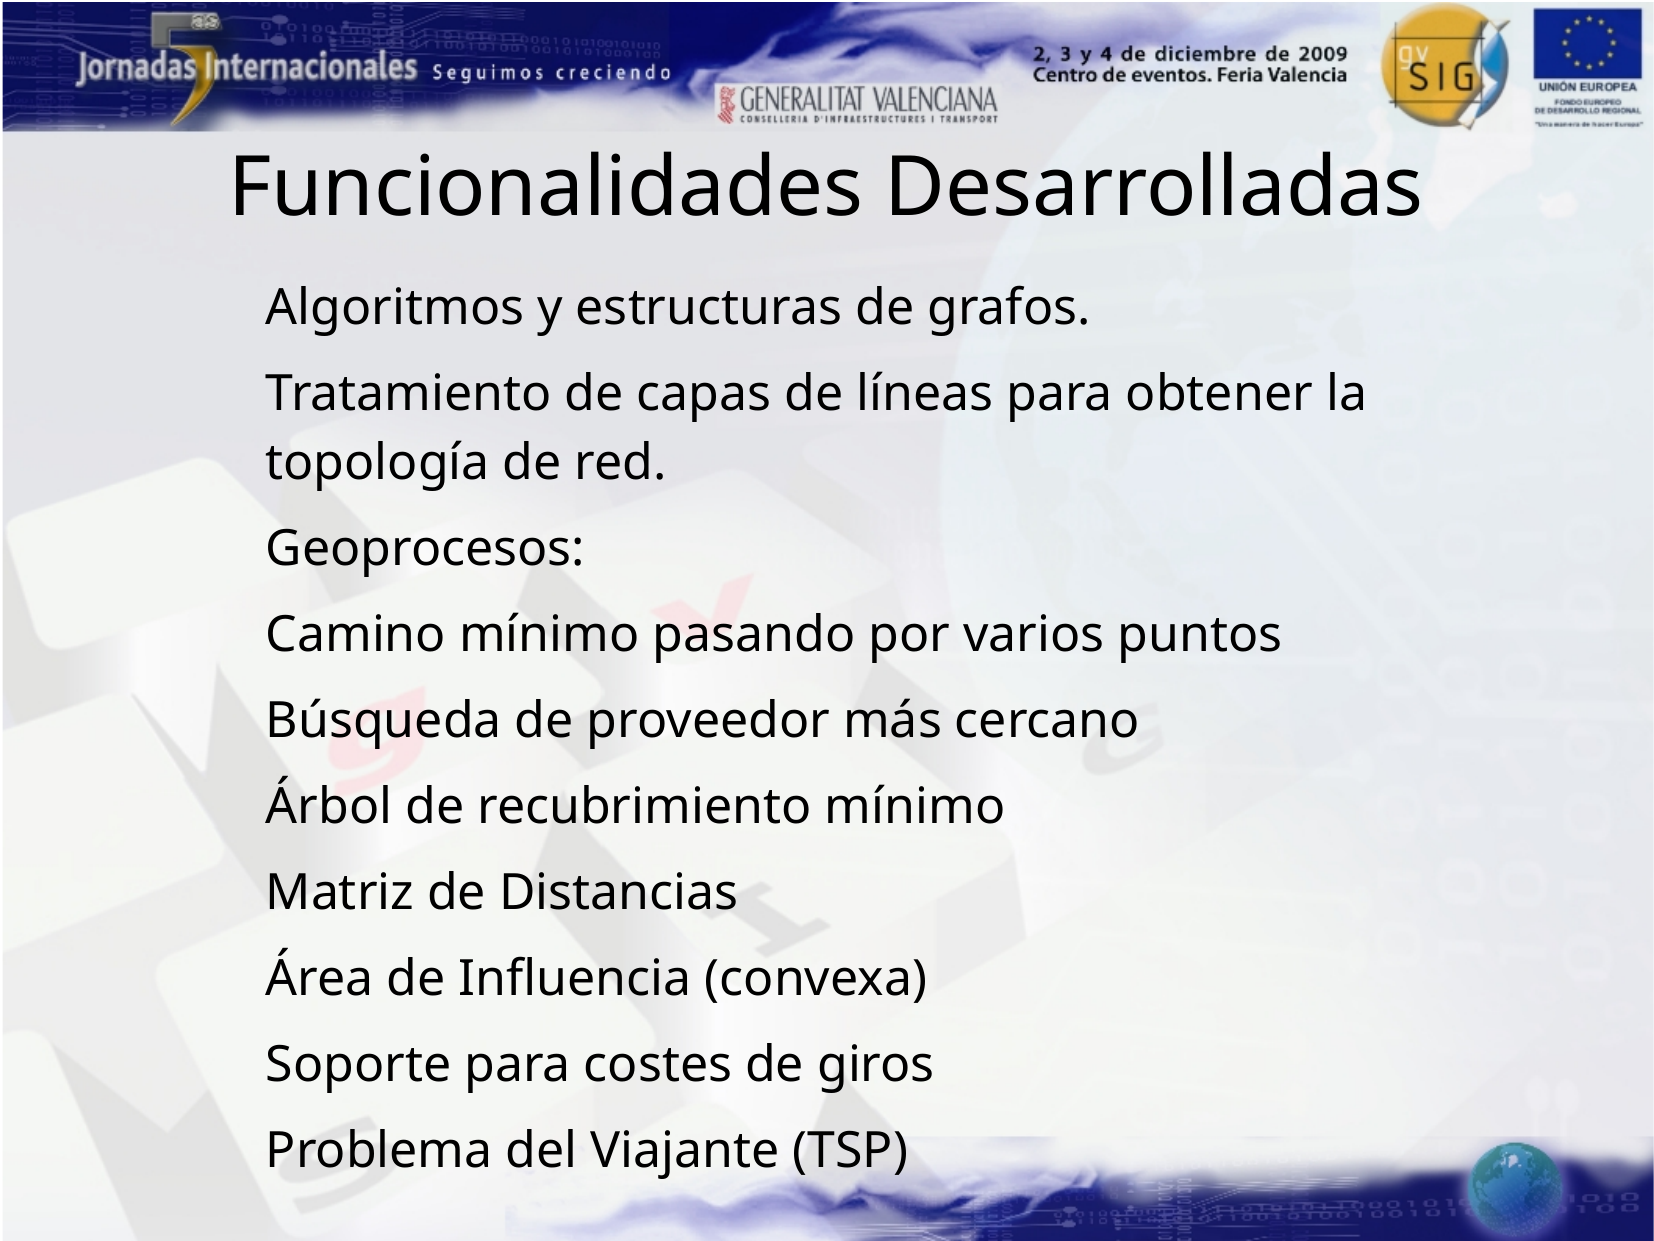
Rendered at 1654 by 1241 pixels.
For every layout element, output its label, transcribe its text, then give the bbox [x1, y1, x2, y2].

title Funcionalidades Desarrolladas [82, 118, 1571, 250]
list Algoritmos y estructuras de grafos. Tratamiento de capas de líneas para obtener la topología de red. Geoprocesos: Camino mínimo pasando por varios puntos Búsqueda de proveedor más cercano Árbol de recubrimiento mínimo Matriz de Distancias Área de Influencia (convexa) Soporte para costes de giros Problema del Viajante (TSP) [265, 271, 1534, 1072]
picture [2, 2, 1654, 1241]
